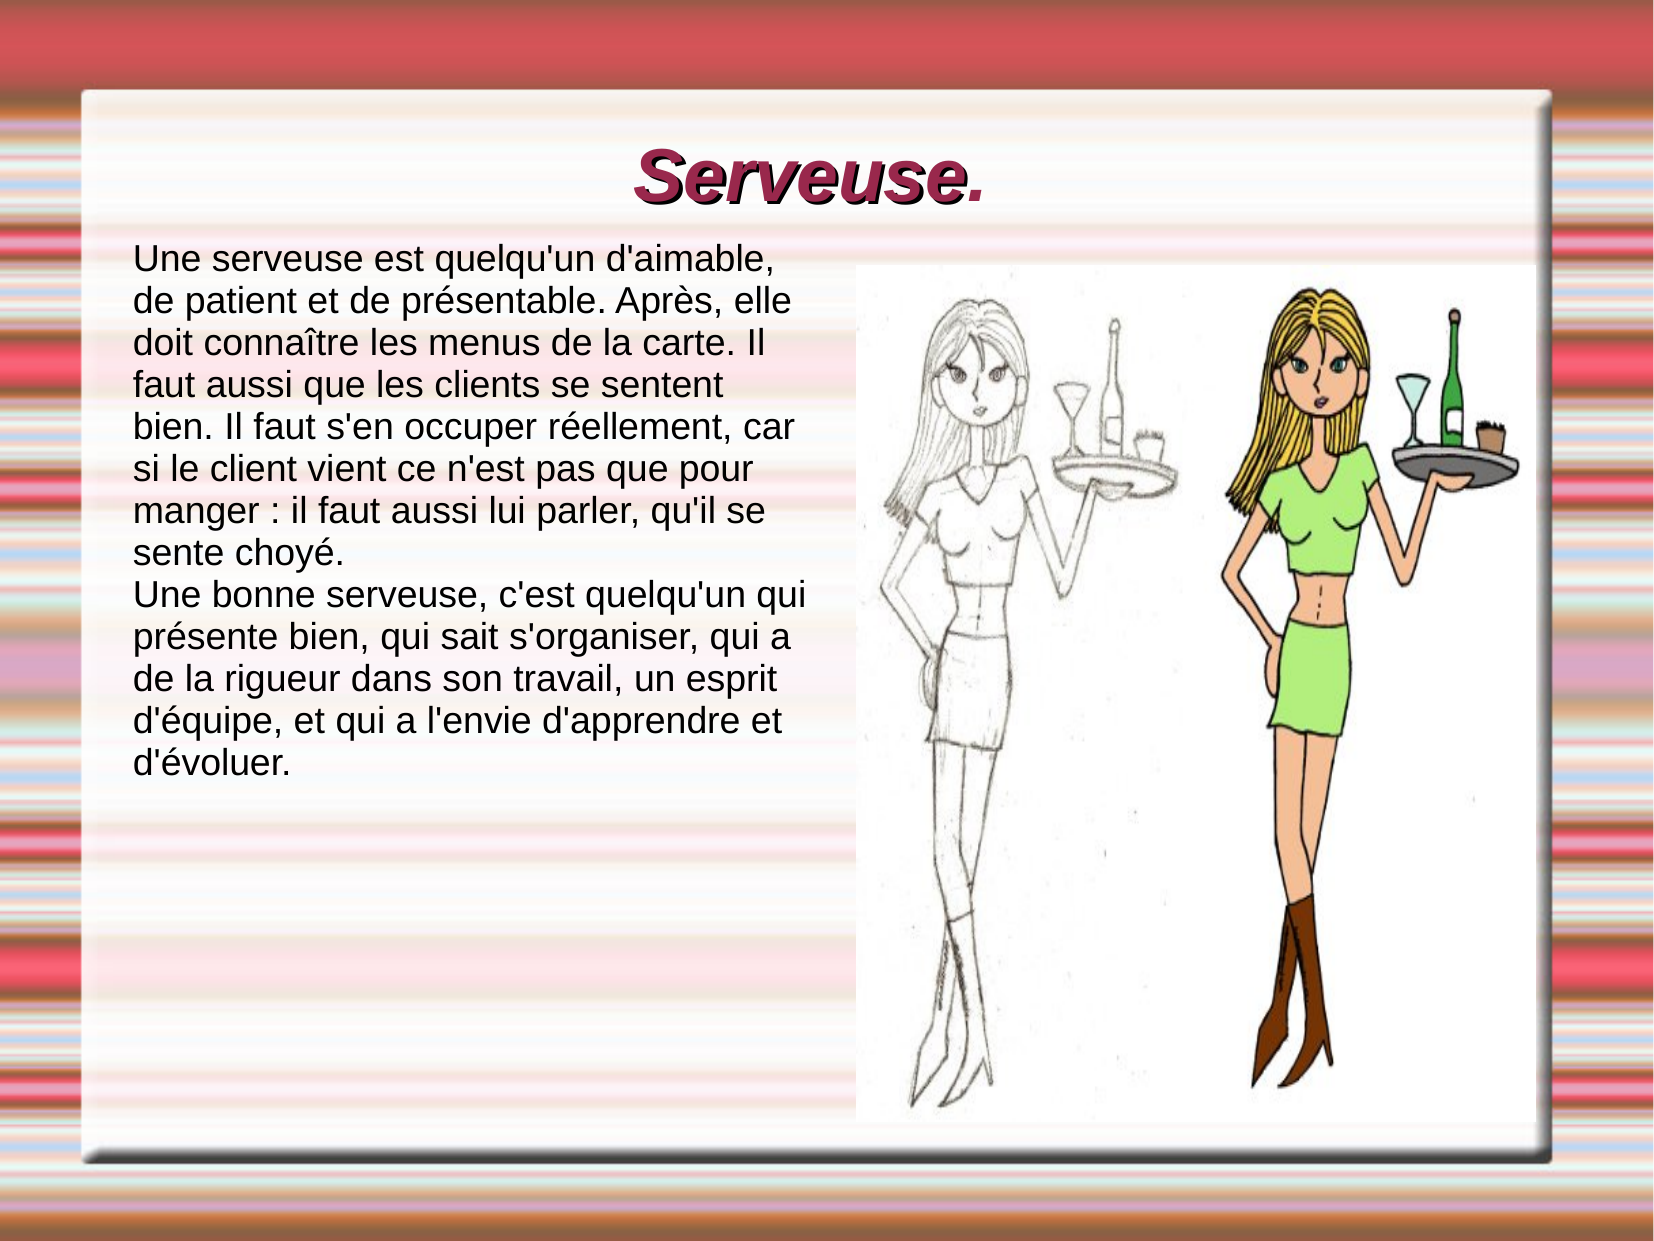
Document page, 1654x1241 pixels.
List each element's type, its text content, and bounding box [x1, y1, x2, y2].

picture [0, 0, 1654, 1241]
title Serveuse. [88, 88, 1534, 263]
text_box Une serveuse est quelqu'un d'aimable, de patient et de présentable. Après, elle doit connaître les menus de la carte. Il faut aussi que les clients se sentent bien. Il faut s'en occuper réellement, car si le client vient ce n'est pas que pour manger : il faut aussi lui parler, qu'il se sente choyé. Une bonne serveuse, c'est quelqu'un qui présente bien, qui sait s'organiser, qui a de la rigueur dans son travail, un esprit d'équipe, et qui a l'envie d'apprendre et d'évoluer. [118, 230, 827, 792]
